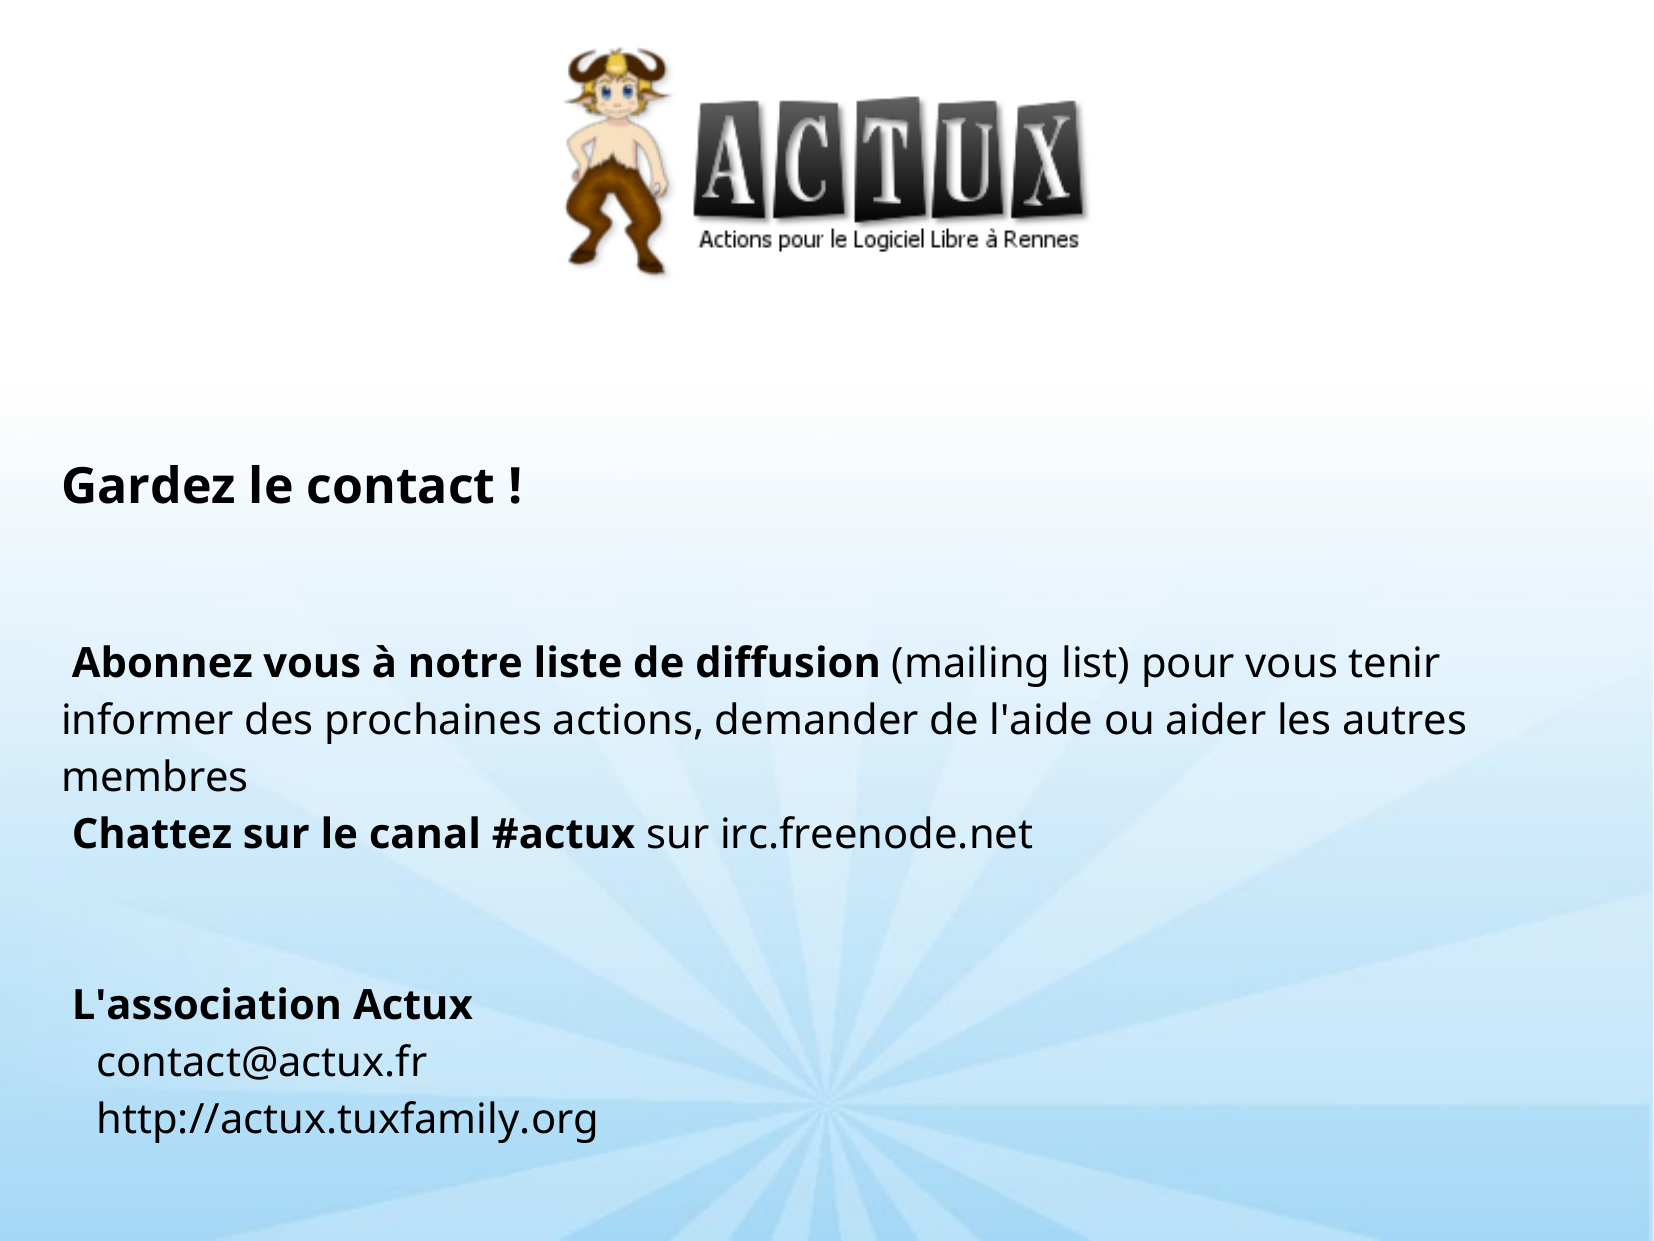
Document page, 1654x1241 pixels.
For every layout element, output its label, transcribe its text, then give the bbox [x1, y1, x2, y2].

text_box Gardez le contact ! Abonnez vous à notre liste de diffusion (mailing list) pour vous tenir informer des prochaines actions, demander de l'aide ou aider les autres membres Chattez sur le canal #actux sur irc.freenode.net L'association Actux contact@actux.fr http://actux.tuxfamily.org [46, 317, 1595, 1169]
picture [0, 1, 1654, 1241]
